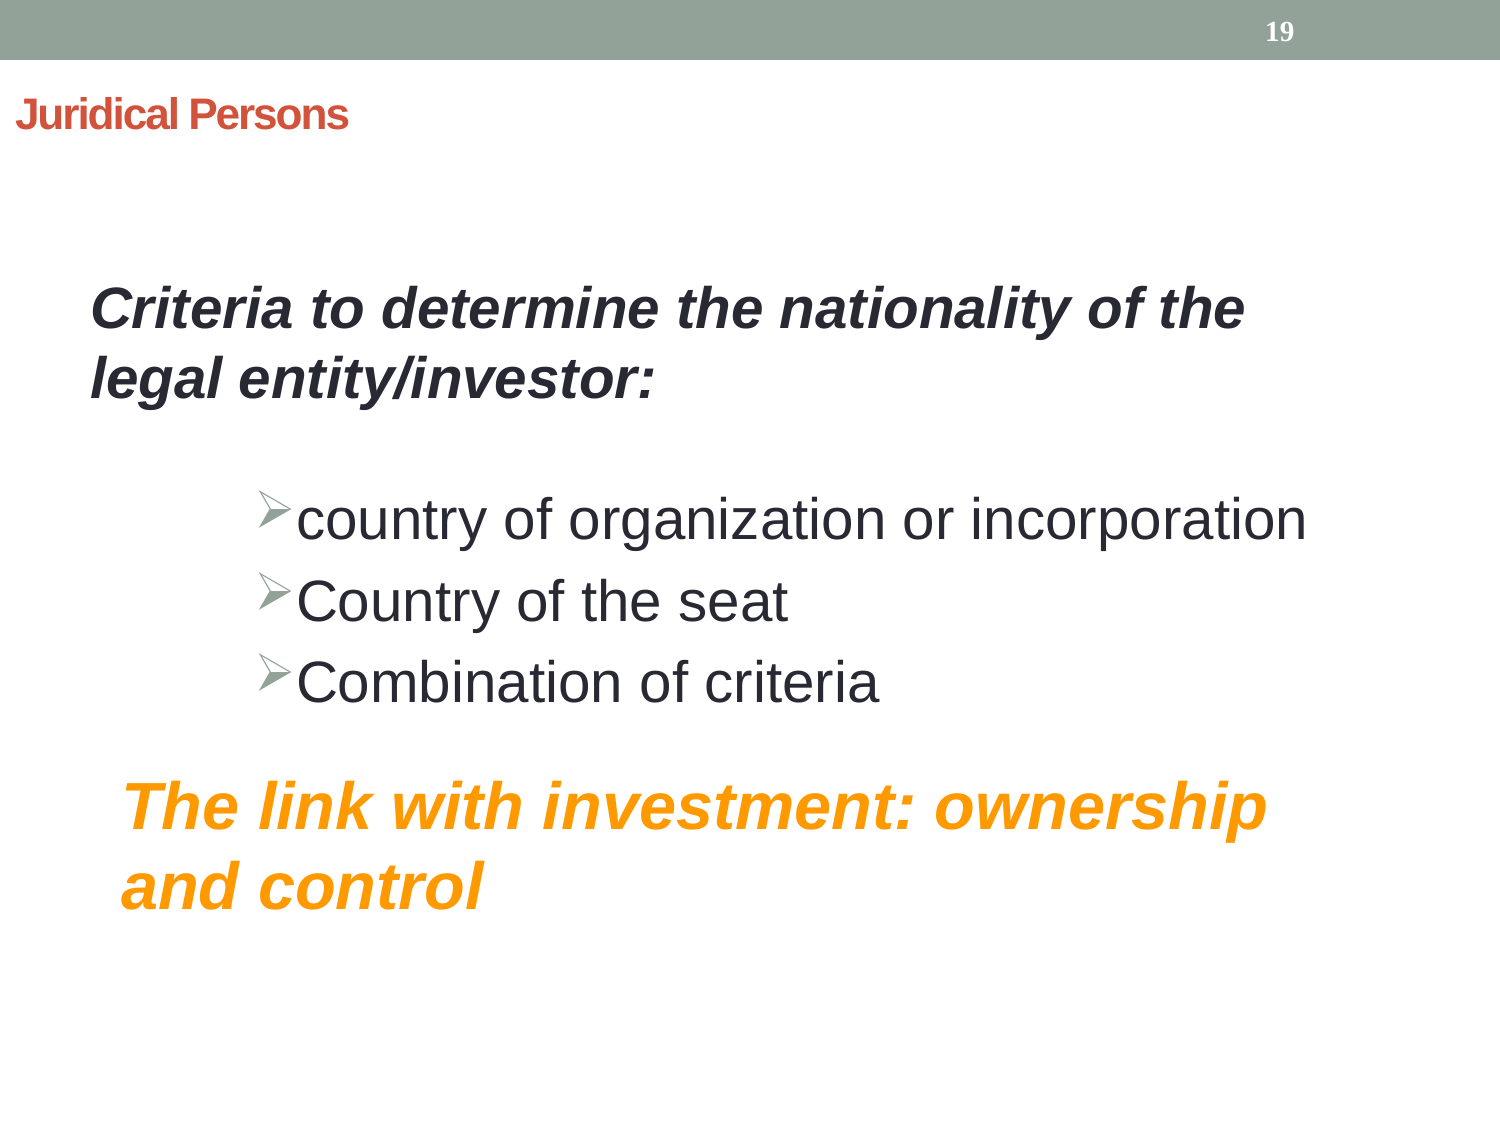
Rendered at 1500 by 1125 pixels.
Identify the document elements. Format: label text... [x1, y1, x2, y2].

list Criteria to determine the nationality of the legal entity/investor: country of organization or incorporation Country of the seat Combination of criteria The link with investment: ownership and control [75, 262, 1409, 1050]
title Juridical Persons [0, 78, 1500, 147]
slide_number <編號> [1250, 3, 1425, 57]
